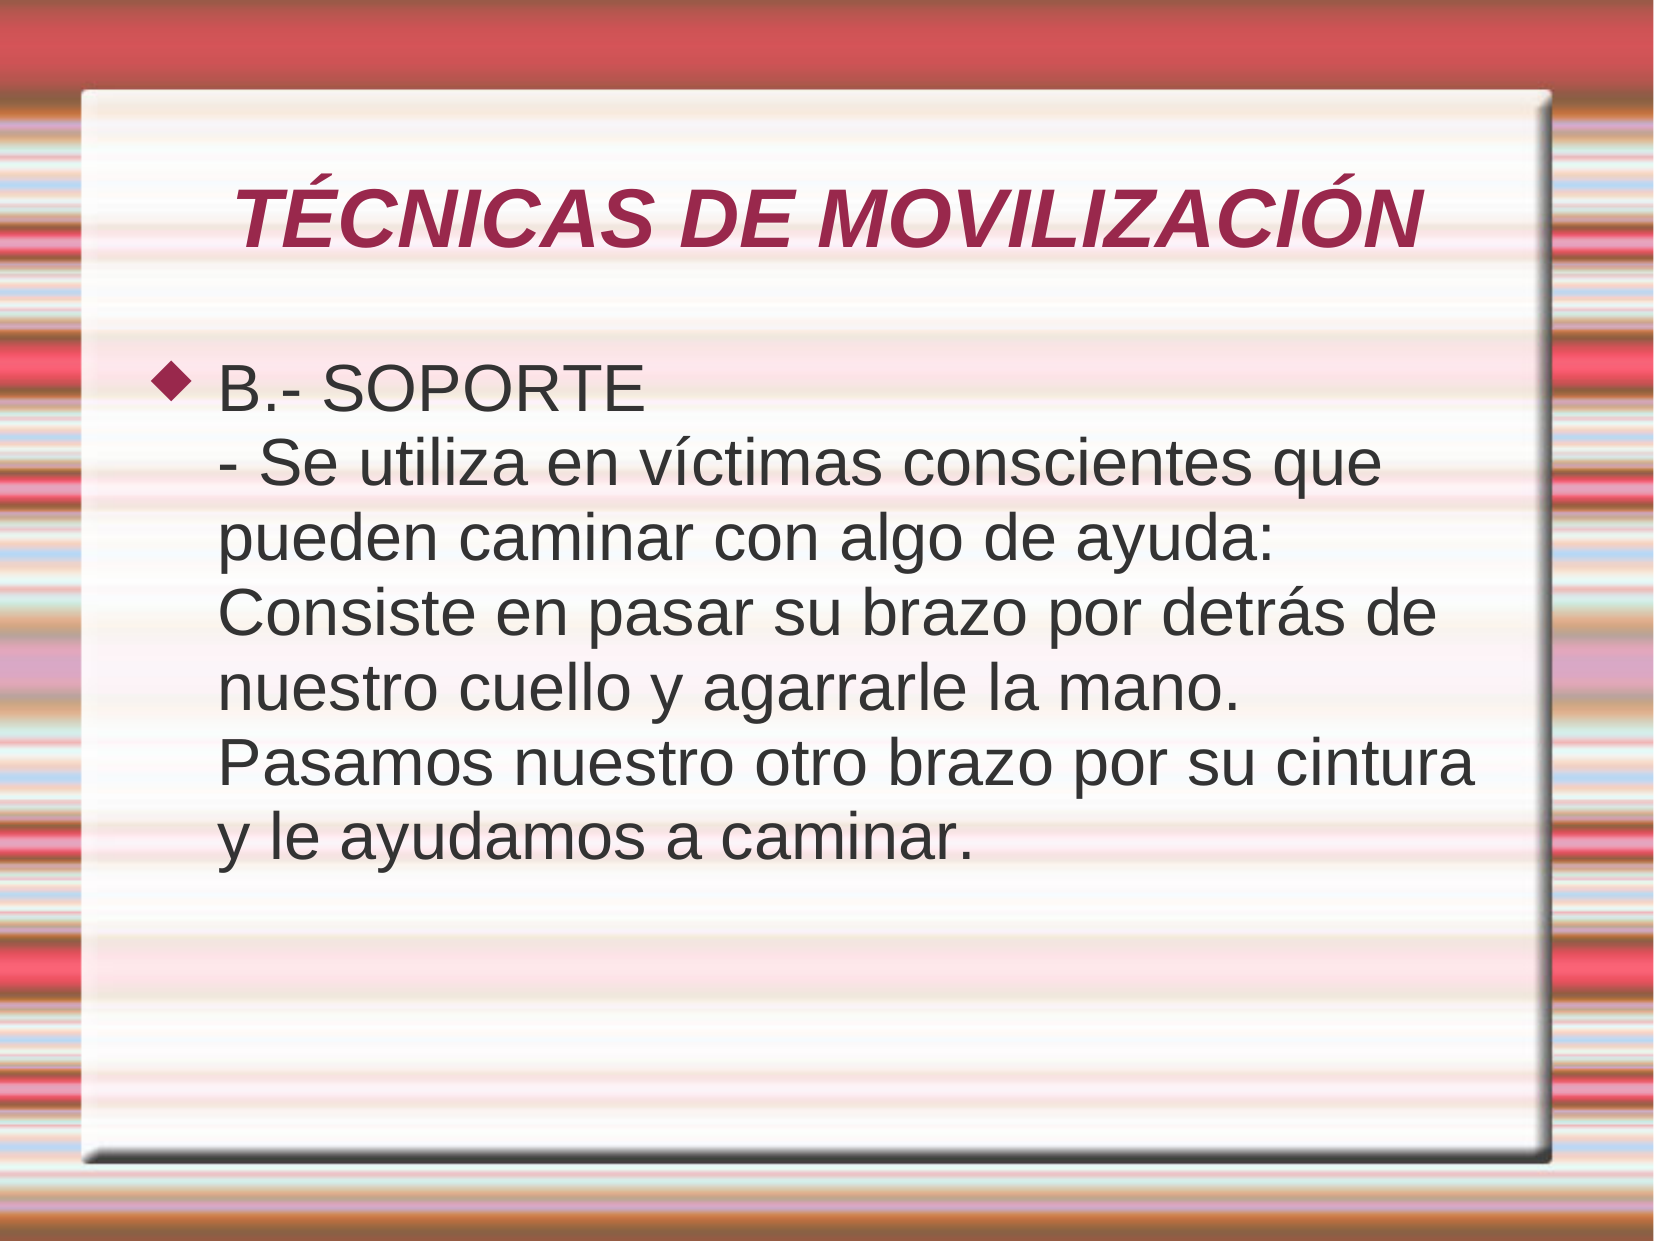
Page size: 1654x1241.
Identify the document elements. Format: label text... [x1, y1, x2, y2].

title TÉCNICAS DE MOVILIZACIÓN [121, 114, 1534, 322]
list B.- SOPORTE - Se utiliza en víctimas conscientes que pueden caminar con algo de ayuda: Consiste en pasar su brazo por detrás de nuestro cuello y agarrarle la mano. Pasamos nuestro otro brazo por su cintura y le ayudamos a caminar. [134, 350, 1516, 1132]
picture [0, 0, 1654, 1241]
